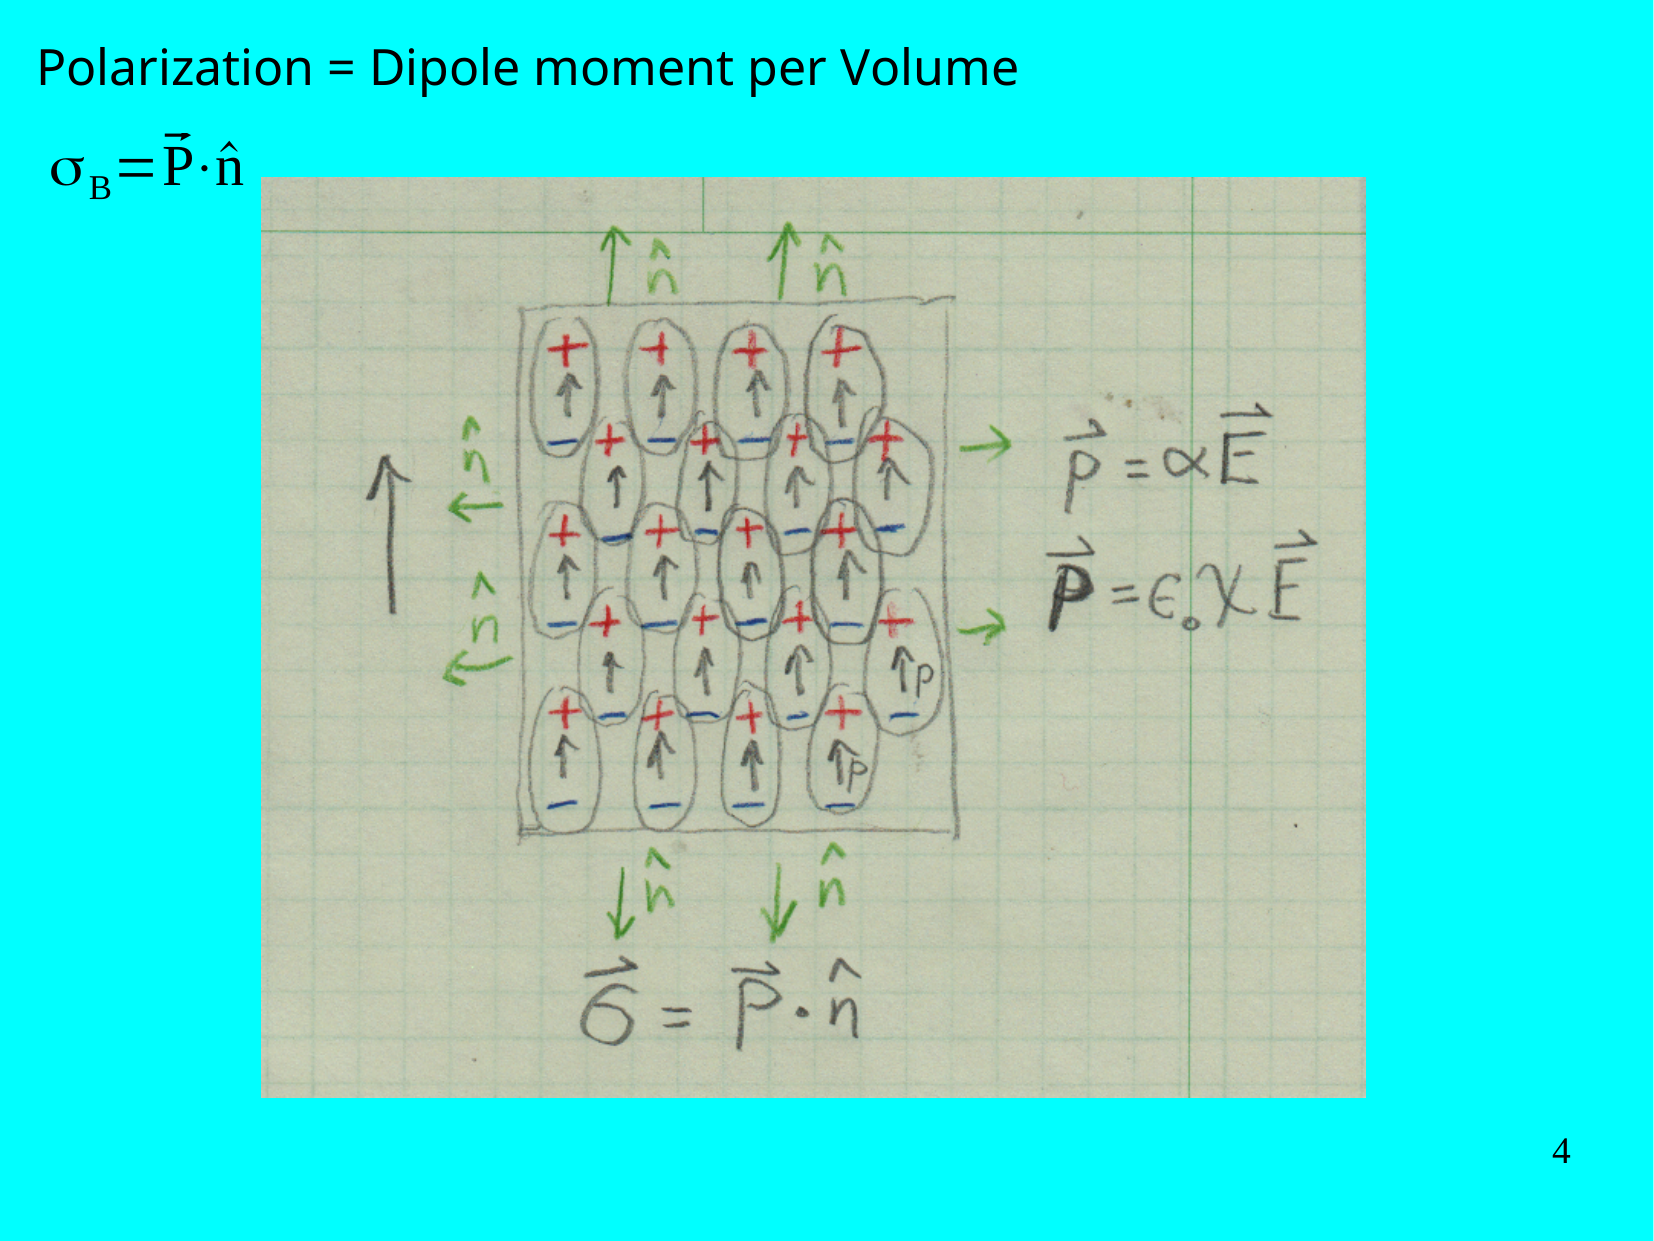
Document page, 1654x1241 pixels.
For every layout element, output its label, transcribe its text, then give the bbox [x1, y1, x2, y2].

text_box Polarization = Dipole moment per Volume [21, 25, 1606, 260]
chart [43, 133, 253, 207]
picture [0, 0, 1654, 1241]
